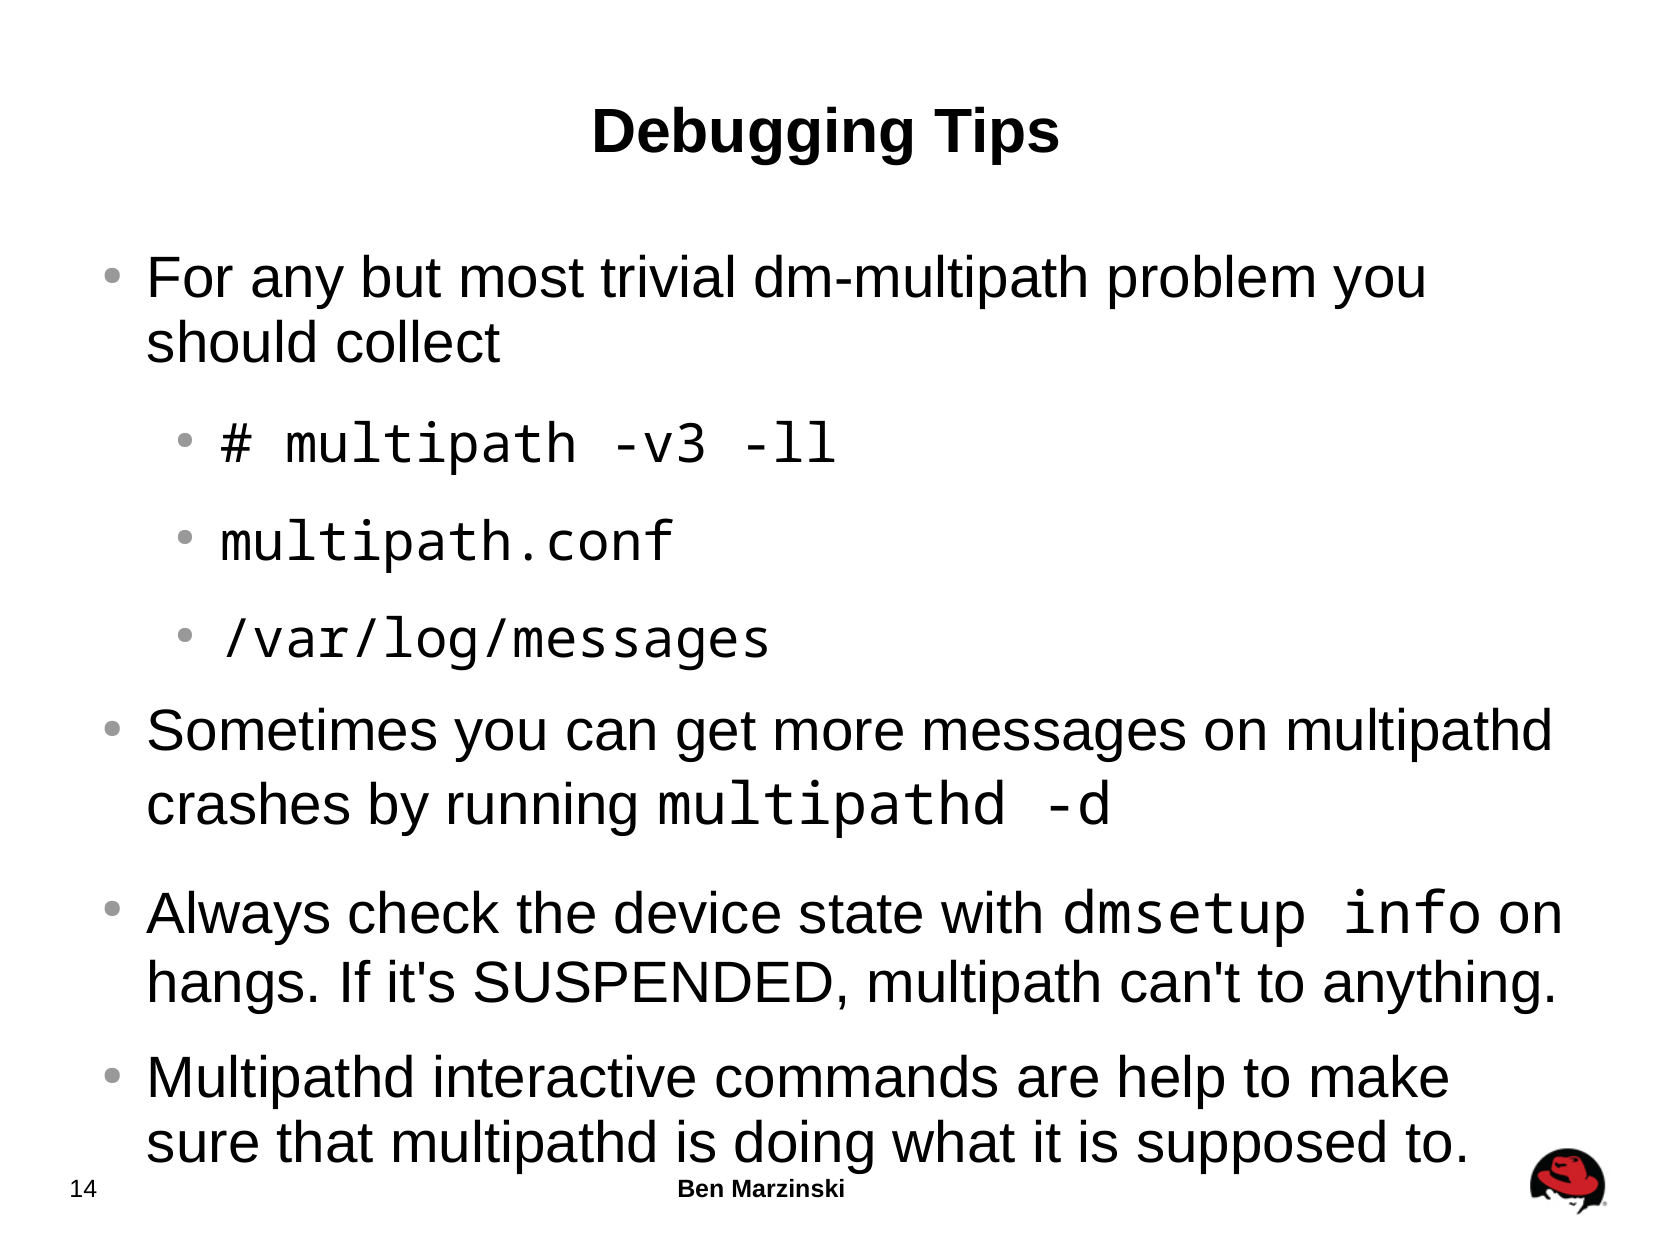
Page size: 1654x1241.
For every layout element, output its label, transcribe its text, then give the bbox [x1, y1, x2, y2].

title Debugging Tips [82, 37, 1571, 226]
picture [1529, 1146, 1613, 1224]
list For any but most trivial dm-multipath problem you should collect # multipath -v3 -ll multipath.conf /var/log/messages Sometimes you can get more messages on multipathd crashes by running multipathd -d Always check the device state with dmsetup info on hangs. If it's SUSPENDED, multipath can't to anything. Multipathd interactive commands are help to make sure that multipathd is doing what it is supposed to. [86, 244, 1576, 1088]
